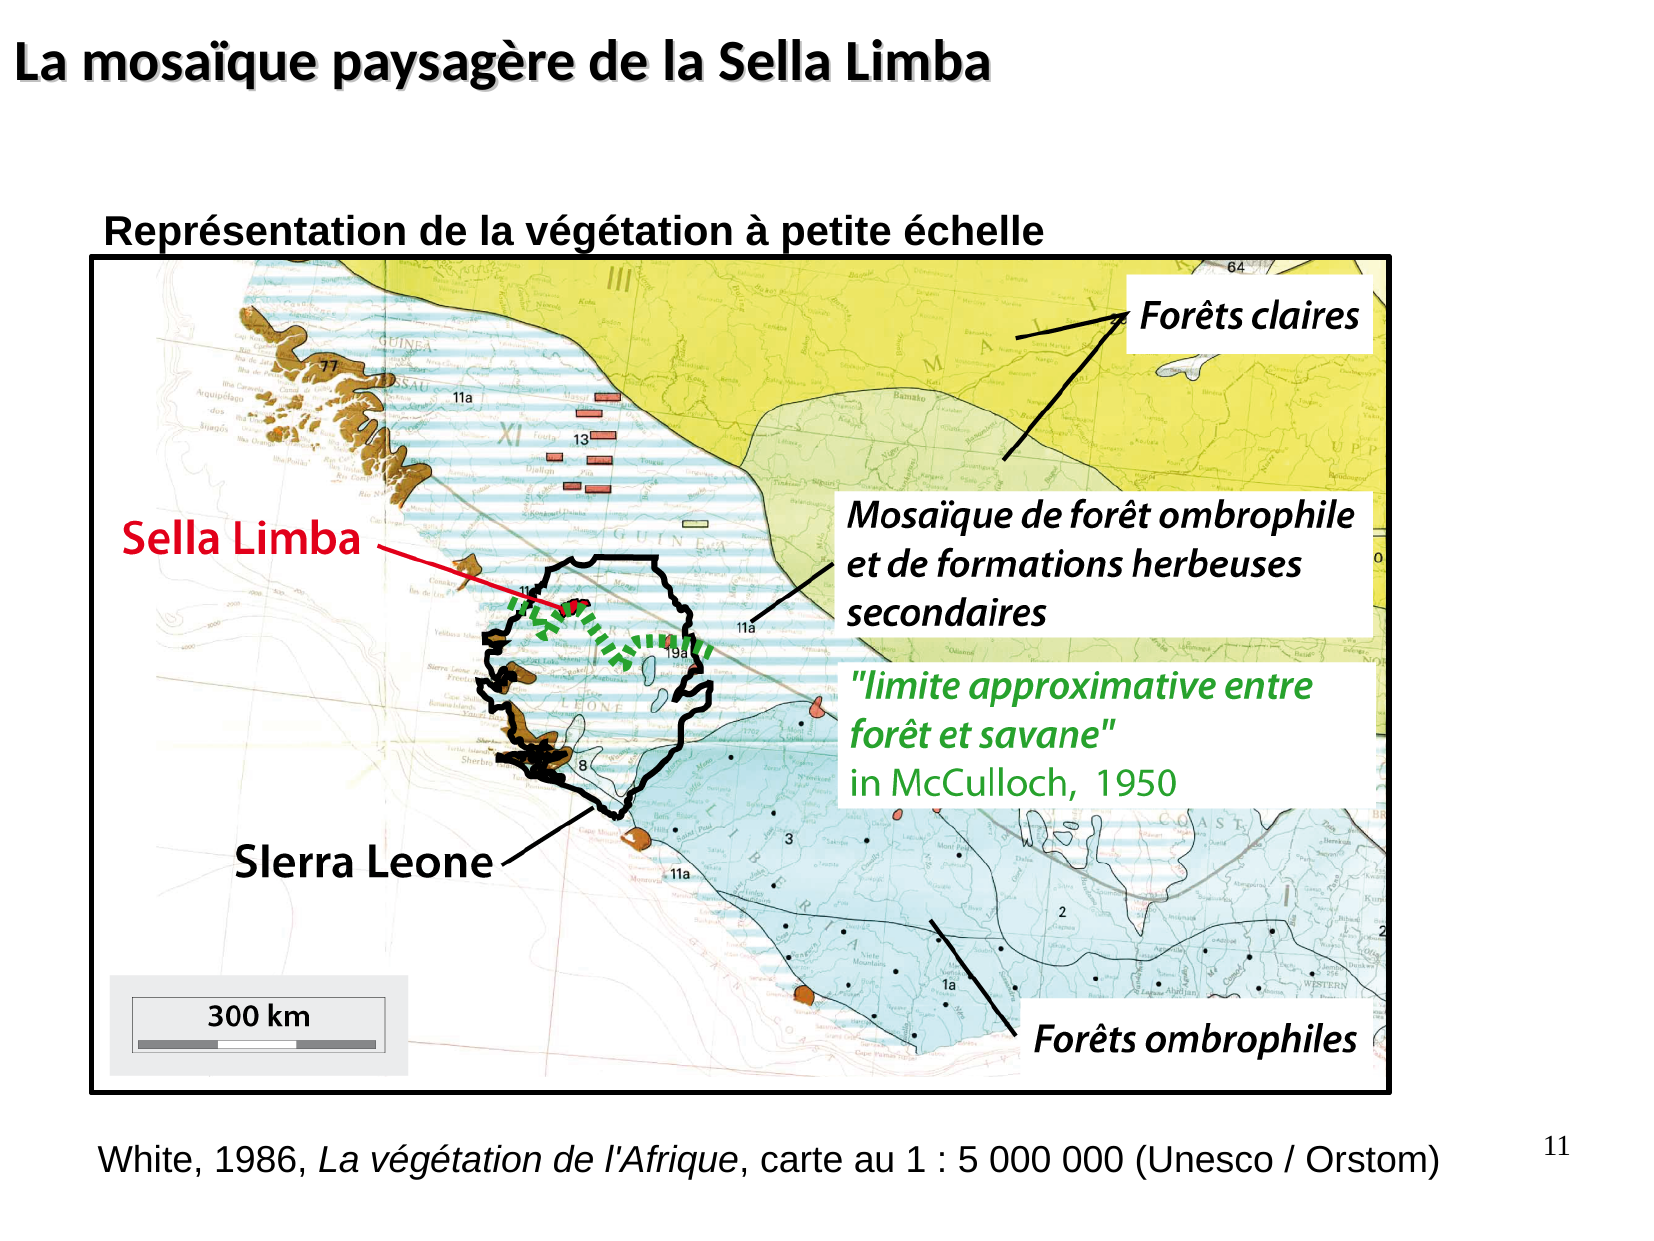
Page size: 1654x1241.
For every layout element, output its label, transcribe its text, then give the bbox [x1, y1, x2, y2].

text_box Représentation de la végétation à petite échelle [88, 177, 1610, 240]
text_box White, 1986, La végétation de l'Afrique, carte au 1 : 5 000 000 (Unesco / Orstom) [82, 1110, 1548, 1169]
text_box La mosaïque paysagère de la Sella Limba [0, 0, 1489, 87]
picture [94, 259, 1386, 1090]
